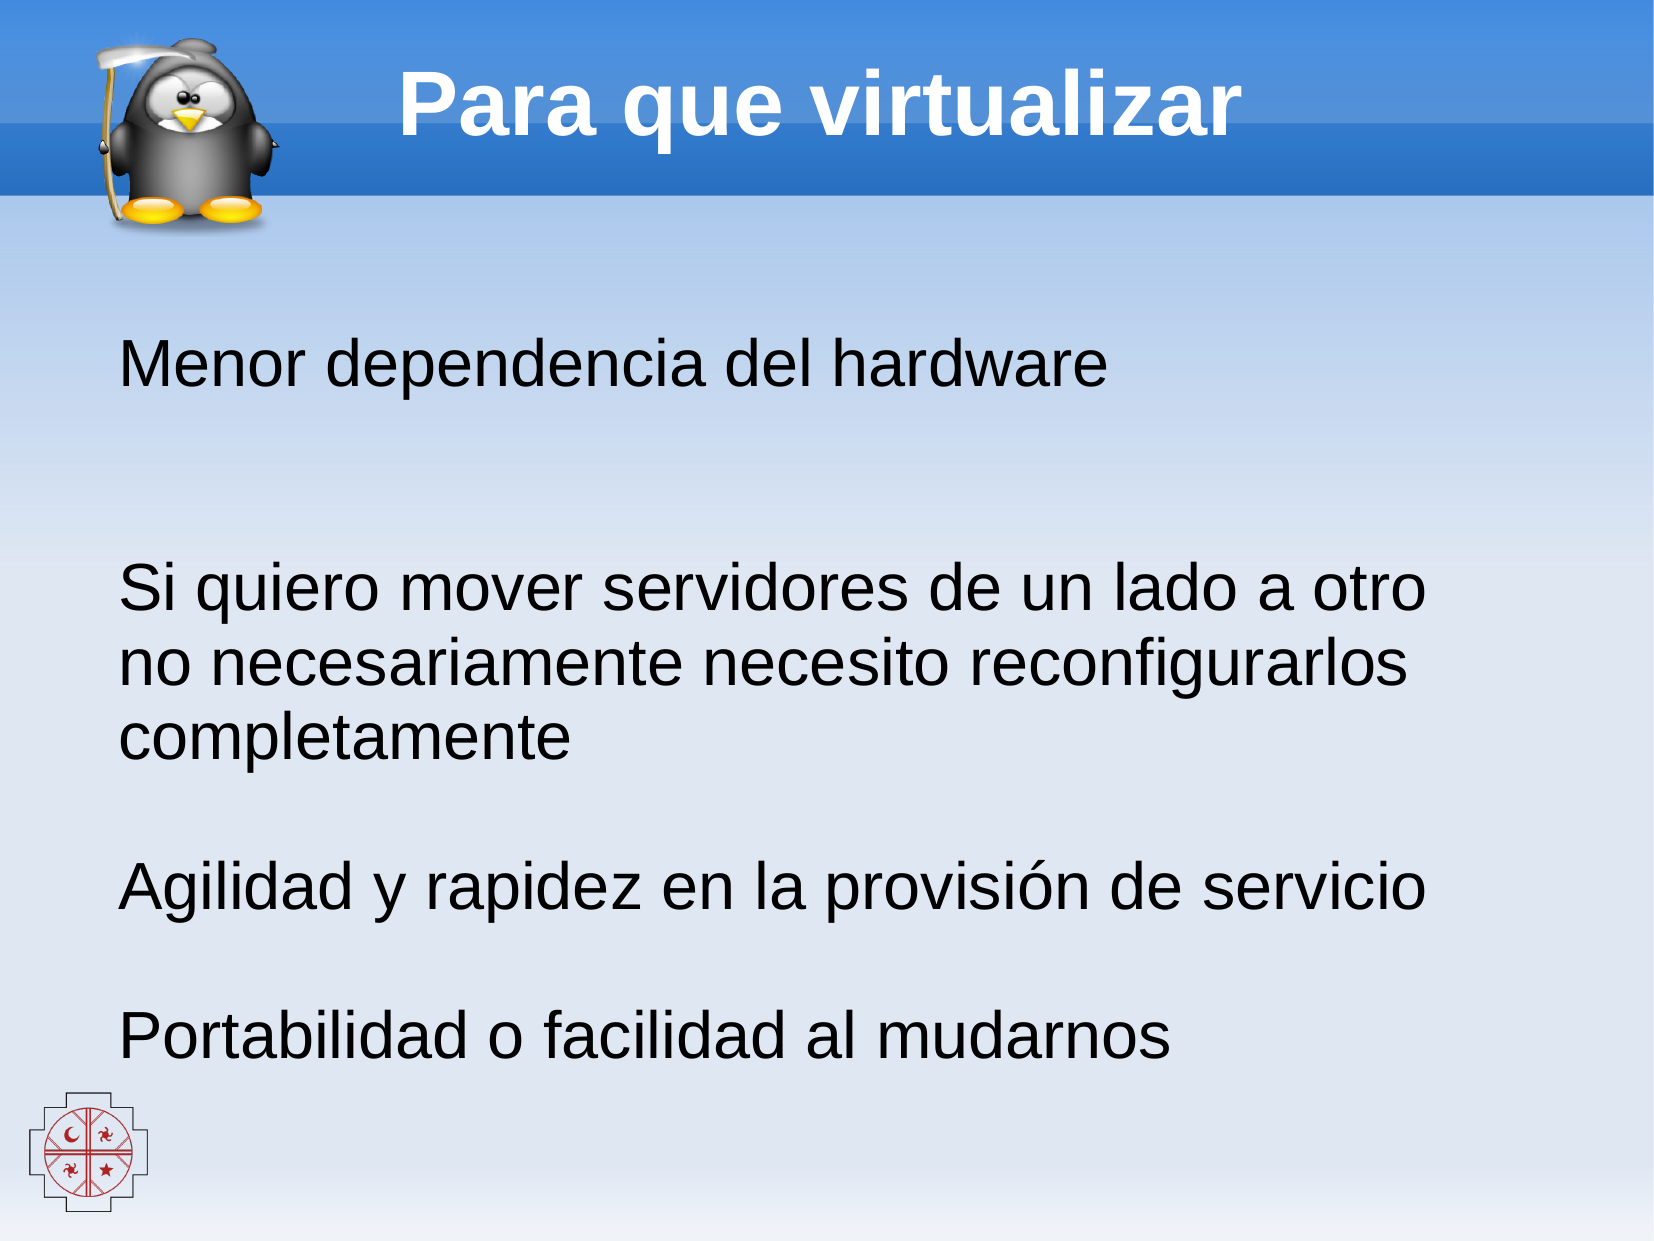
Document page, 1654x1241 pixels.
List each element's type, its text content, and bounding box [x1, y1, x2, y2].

text_box Menor dependencia del hardware Si quiero mover servidores de un lado a otro no necesariamente necesito reconfigurarlos completamente Agilidad y rapidez en la provisión de servicio Portabilidad o facilidad al mudarnos [82, 297, 1571, 1102]
title Para que virtualizar [76, 7, 1565, 200]
picture [0, 0, 1654, 1241]
